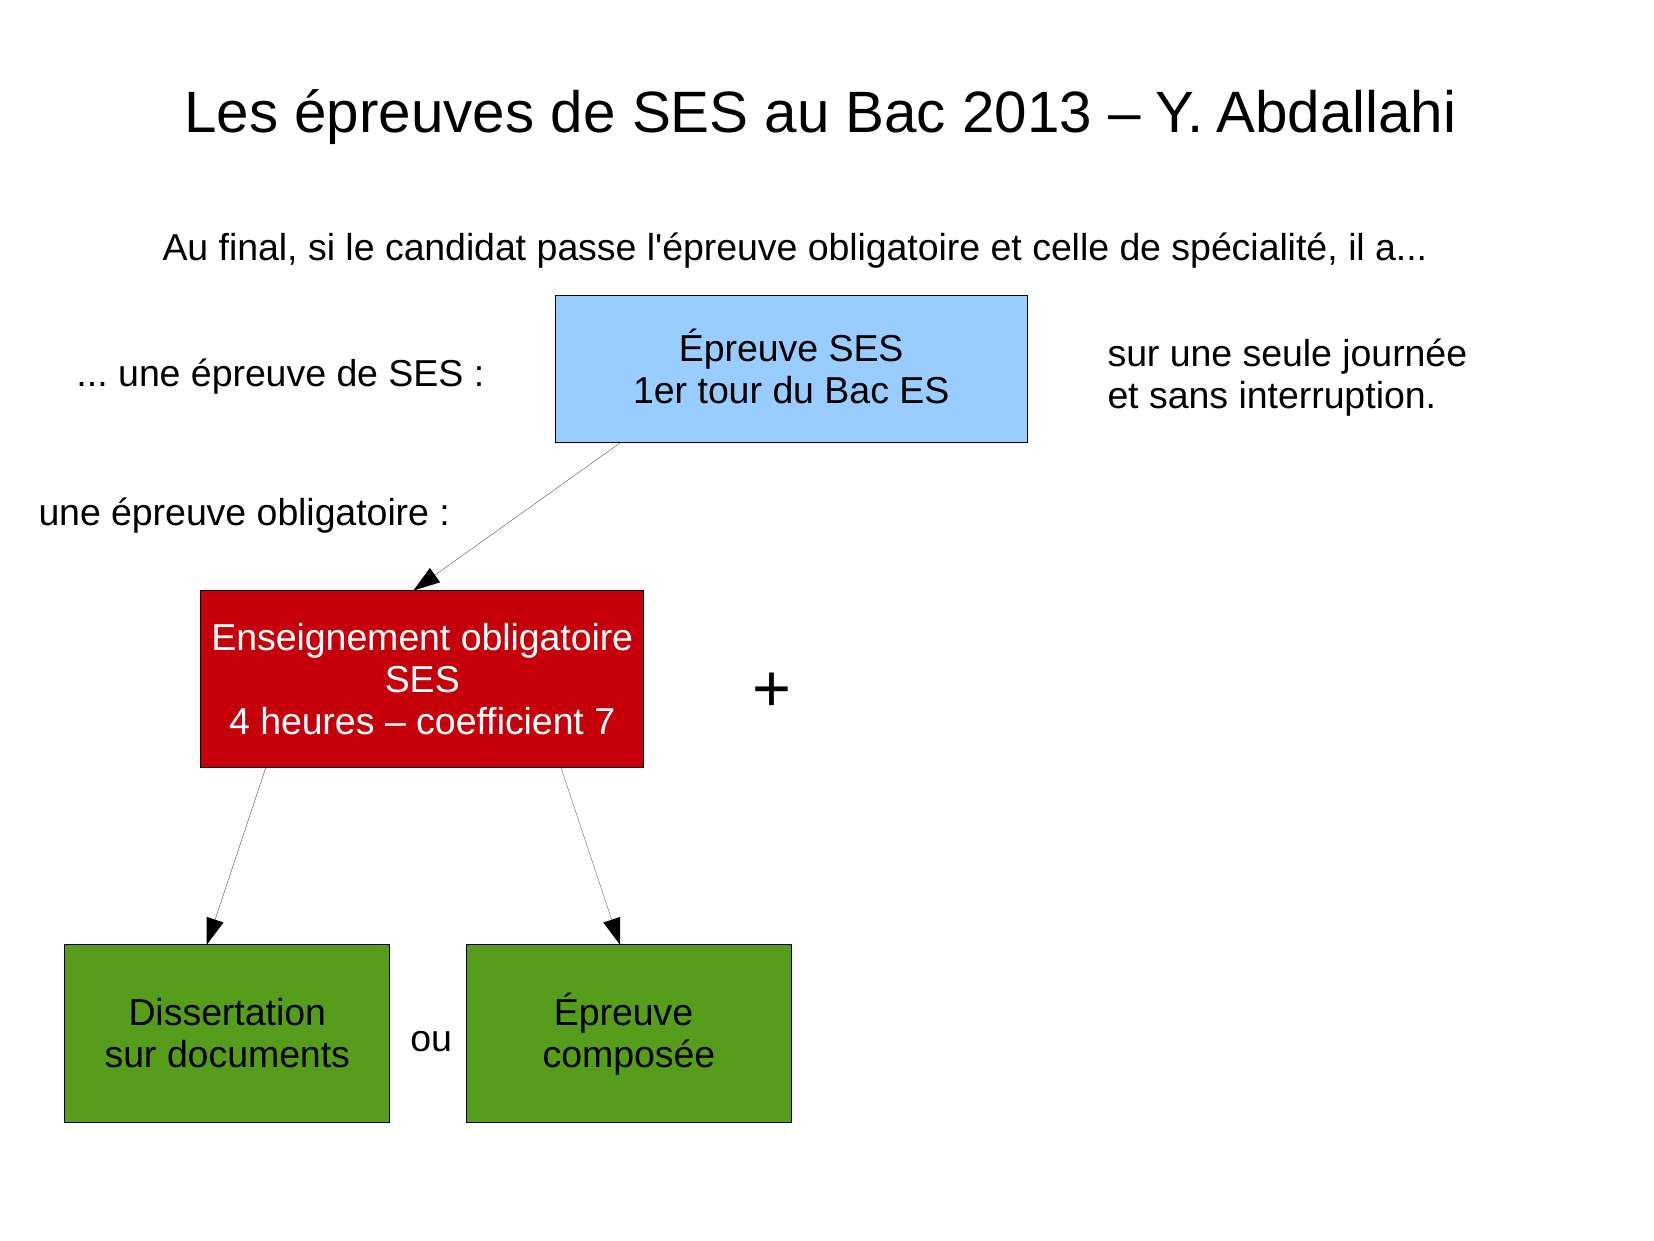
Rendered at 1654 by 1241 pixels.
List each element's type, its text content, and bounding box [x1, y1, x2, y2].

text_box Au final, si le candidat passe l'épreuve obligatoire et celle de spécialité, il a... [147, 218, 1446, 276]
text_box sur une seule journée et sans interruption. [1092, 324, 1484, 424]
text_box Épreuve composée [466, 944, 792, 1123]
title Les épreuves de SES au Bac 2013 – Y. Abdallahi [76, 53, 1566, 172]
text_box ou [395, 1009, 468, 1067]
text_box ... une épreuve de SES : [59, 345, 503, 403]
text_box + [738, 643, 807, 734]
text_box Épreuve SES 1er tour du Bac ES [555, 295, 1028, 443]
text_box Dissertation sur documents [64, 944, 390, 1123]
text_box Enseignement obligatoire SES 4 heures – coefficient 7 [200, 590, 644, 768]
text_box une épreuve obligatoire : [23, 484, 532, 556]
